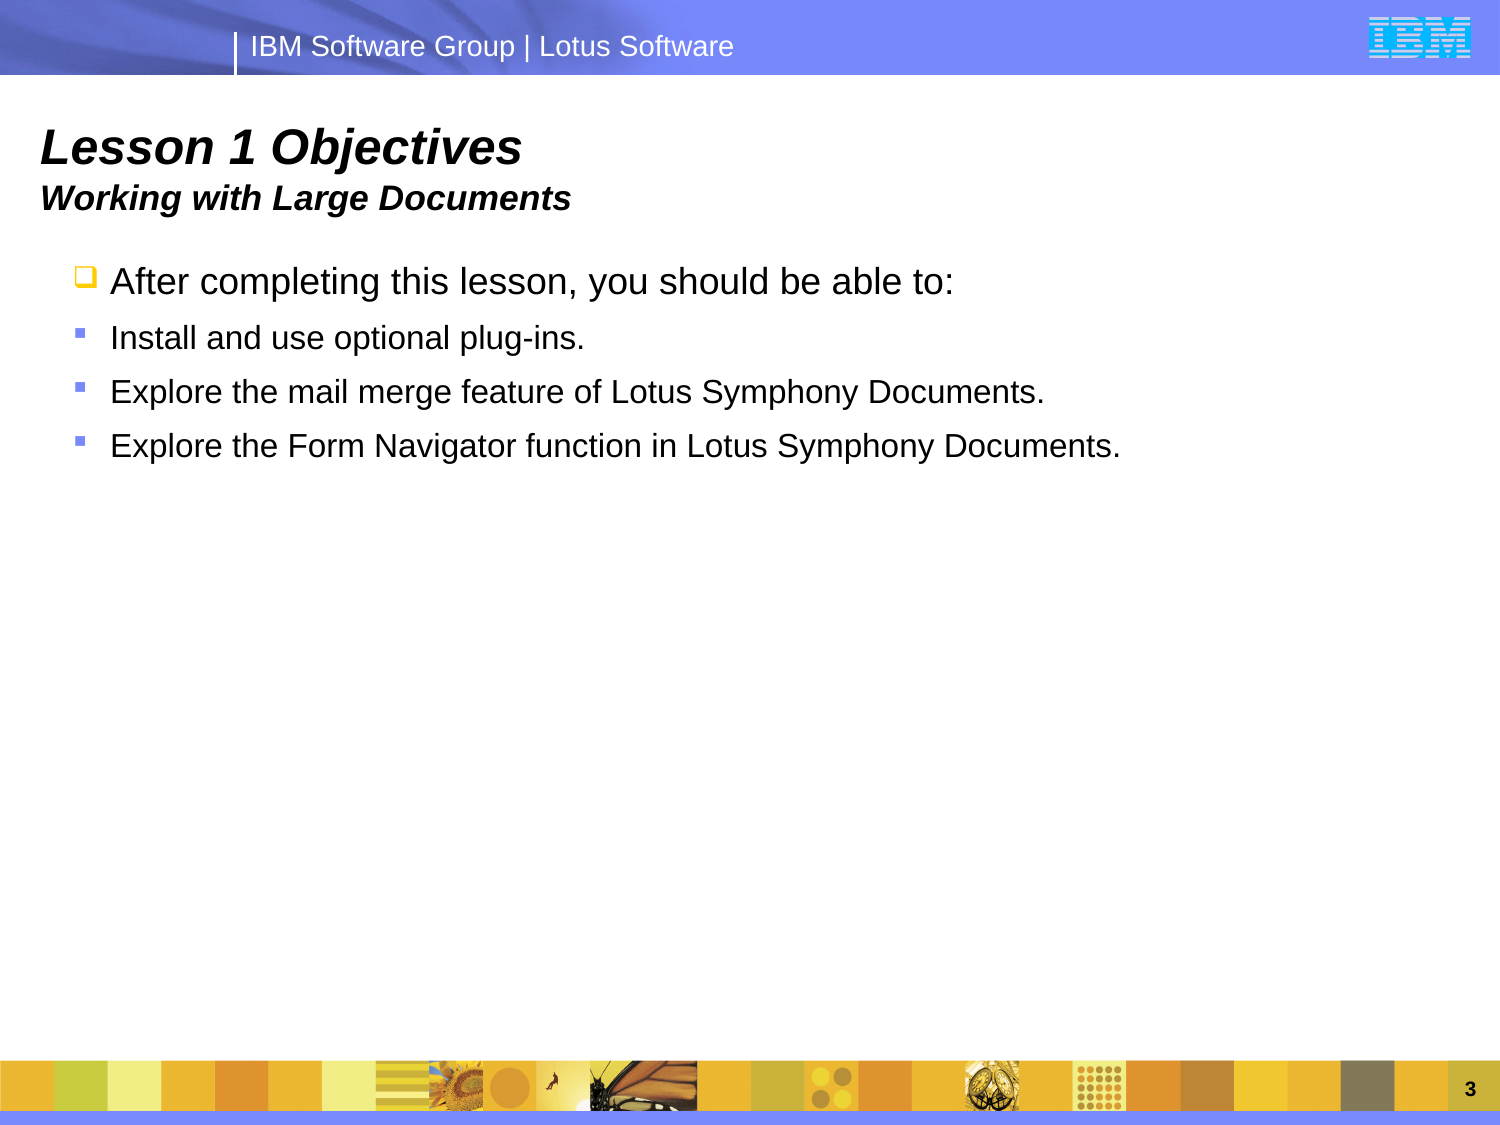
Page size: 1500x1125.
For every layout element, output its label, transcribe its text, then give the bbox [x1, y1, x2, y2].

title Lesson 1 Objectives Working with Large Documents [25, 108, 1378, 227]
text_box After completing this lesson, you should be able to: Install and use optional plug-ins. Explore the mail merge feature of Lotus Symphony Documents. Explore the Form Navigator function in Lotus Symphony Documents. [57, 249, 1434, 1068]
picture [0, 1060, 1500, 1111]
picture [0, 0, 1500, 75]
